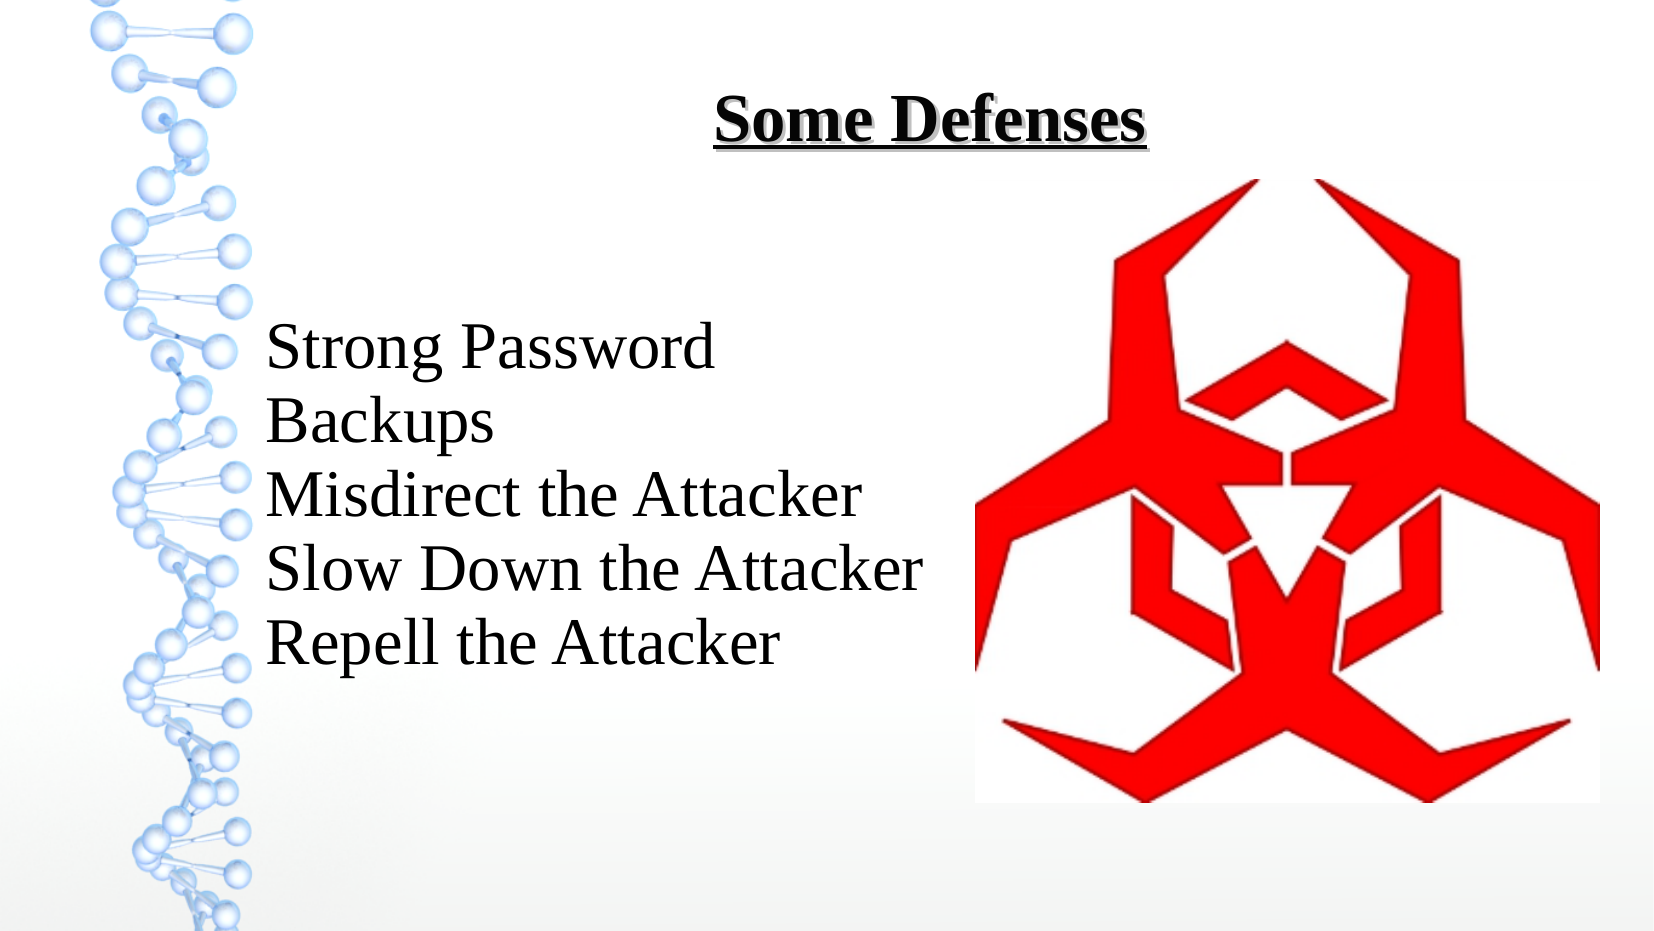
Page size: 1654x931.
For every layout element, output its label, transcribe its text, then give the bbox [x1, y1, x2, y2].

text_box Strong Password Backups Misdirect the Attacker Slow Down the Attacker Repell the Attacker [265, 224, 931, 764]
picture [0, 0, 1654, 931]
title Some Defenses [265, 79, 1595, 233]
